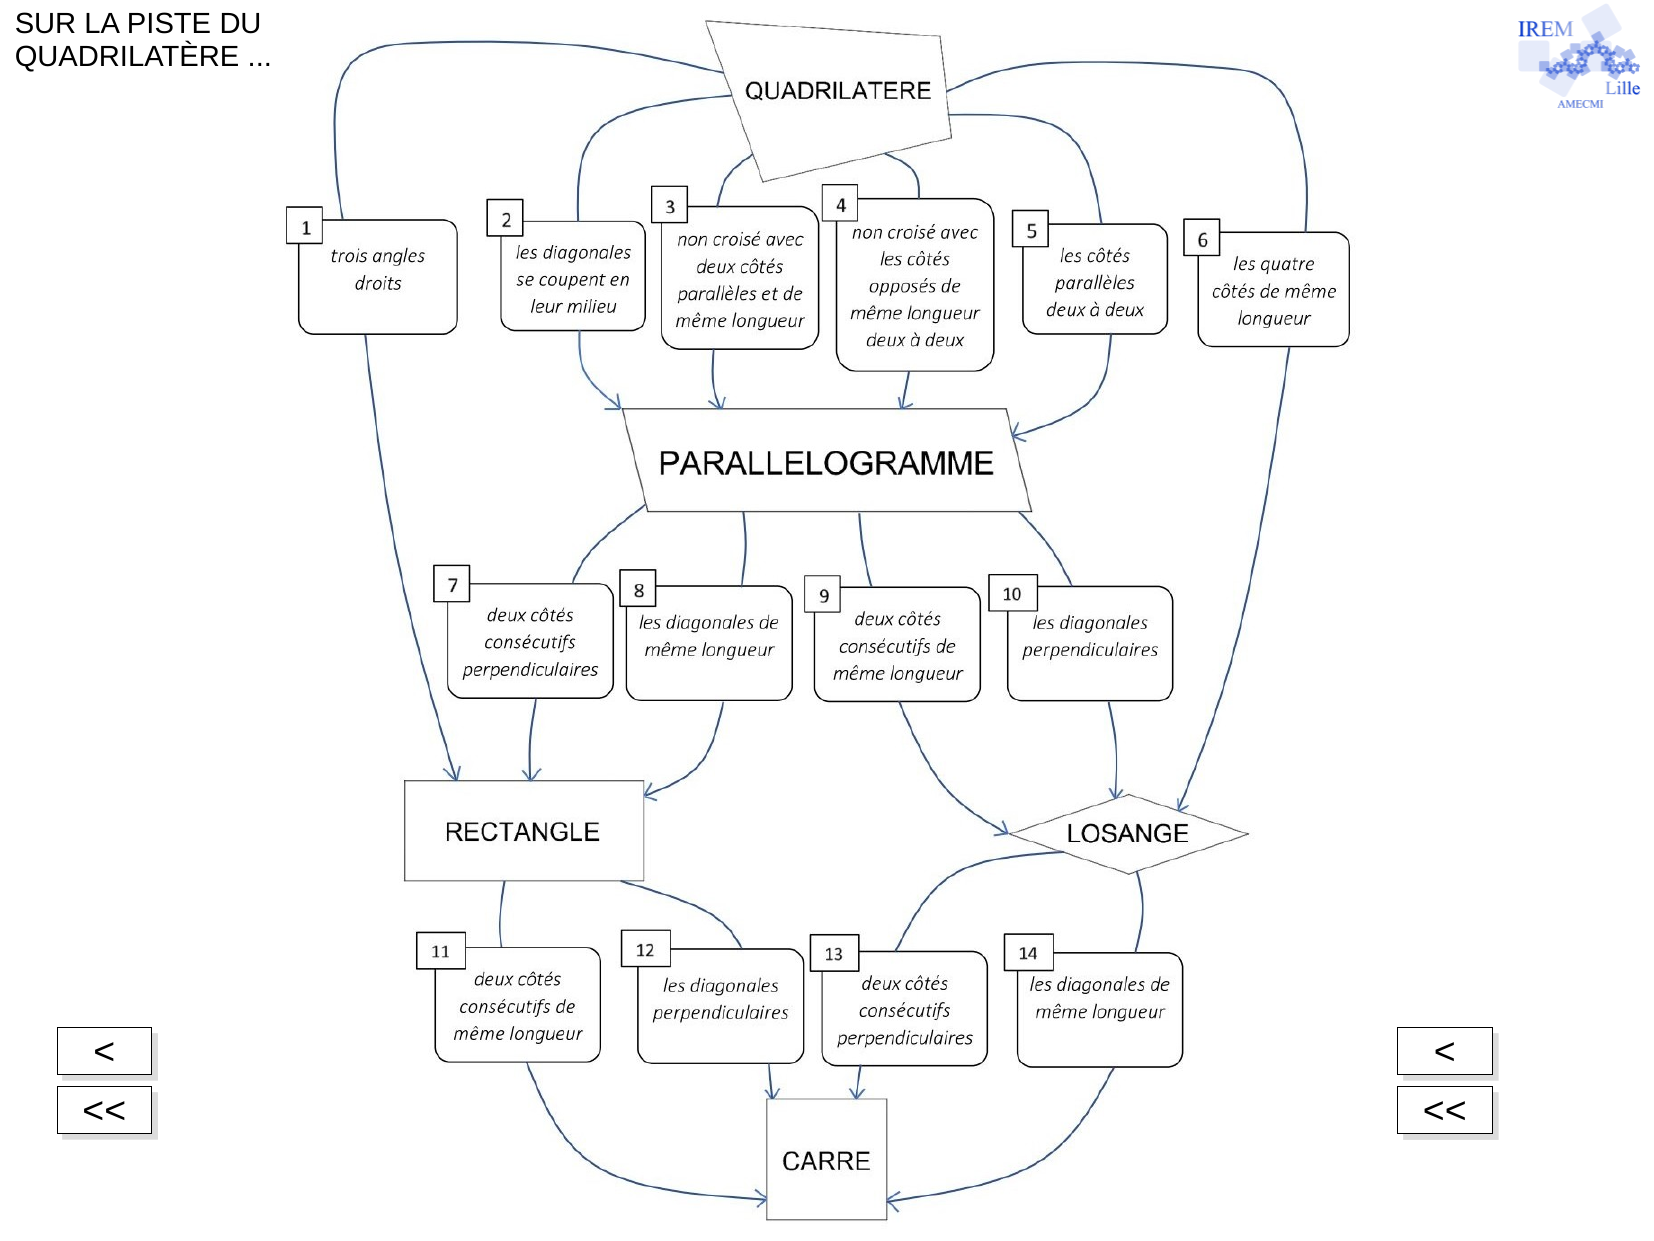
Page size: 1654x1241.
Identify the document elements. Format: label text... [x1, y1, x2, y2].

picture [269, 0, 1384, 1241]
text_box SUR LA PISTE DU QUADRILATÈRE ... [0, 0, 302, 88]
text_box << [1397, 1086, 1493, 1134]
text_box << [57, 1086, 152, 1134]
text_box < [57, 1027, 152, 1075]
text_box < [1397, 1027, 1493, 1075]
picture [1503, 0, 1654, 112]
